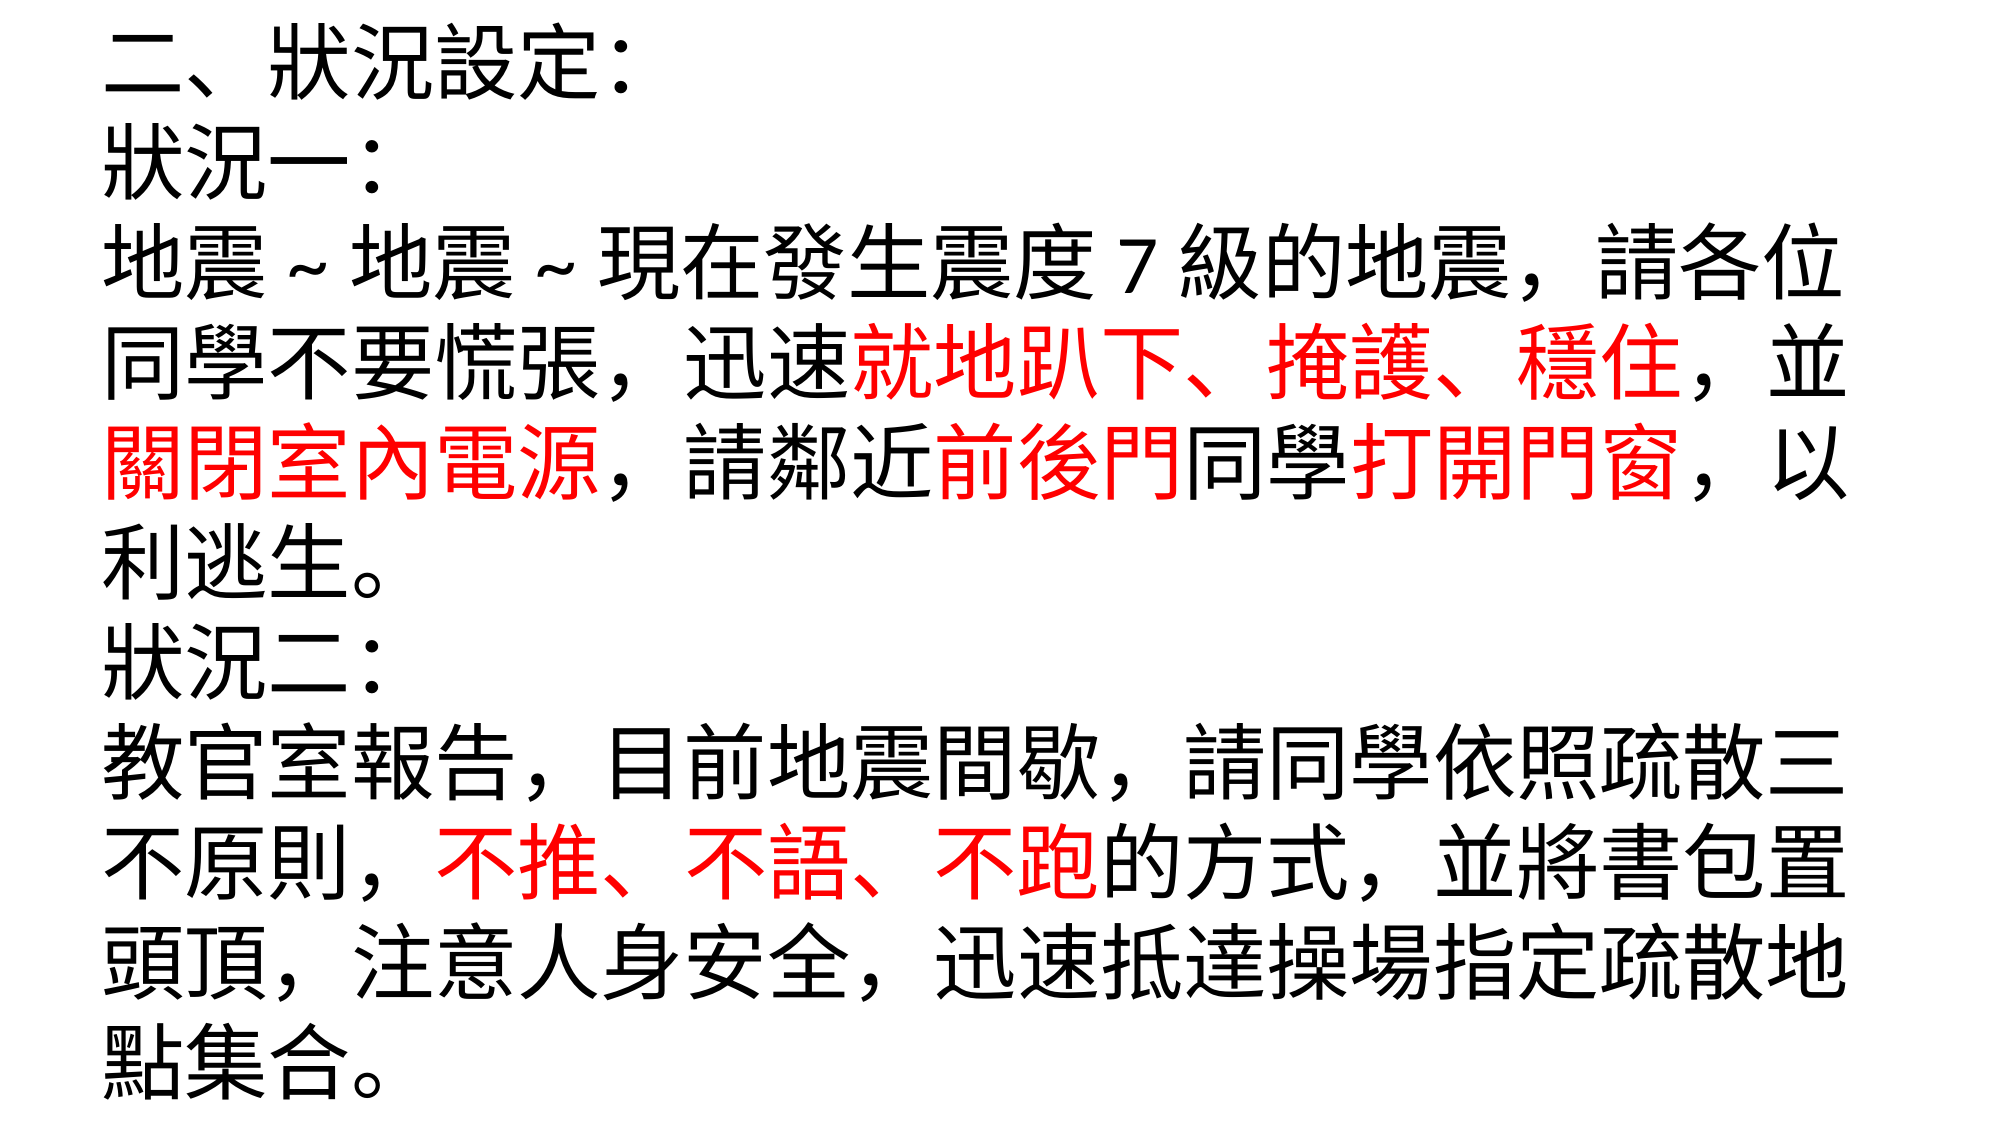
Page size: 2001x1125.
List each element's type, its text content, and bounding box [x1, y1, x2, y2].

text_box 二、狀況設定： 狀況一： 地震~地震~現在發生震度7級的地震，請各位同學不要慌張，迅速就地趴下、掩護、穩住，並關閉室內電源，請鄰近前後門同學打開門窗，以利逃生。 狀況二： 教官室報告，目前地震間歇，請同學依照疏散三不原則，不推、不語、不跑的方式，並將書包置頭頂，注意人身安全，迅速抵達操場指定疏散地點集合。 [86, 2, 1933, 1118]
